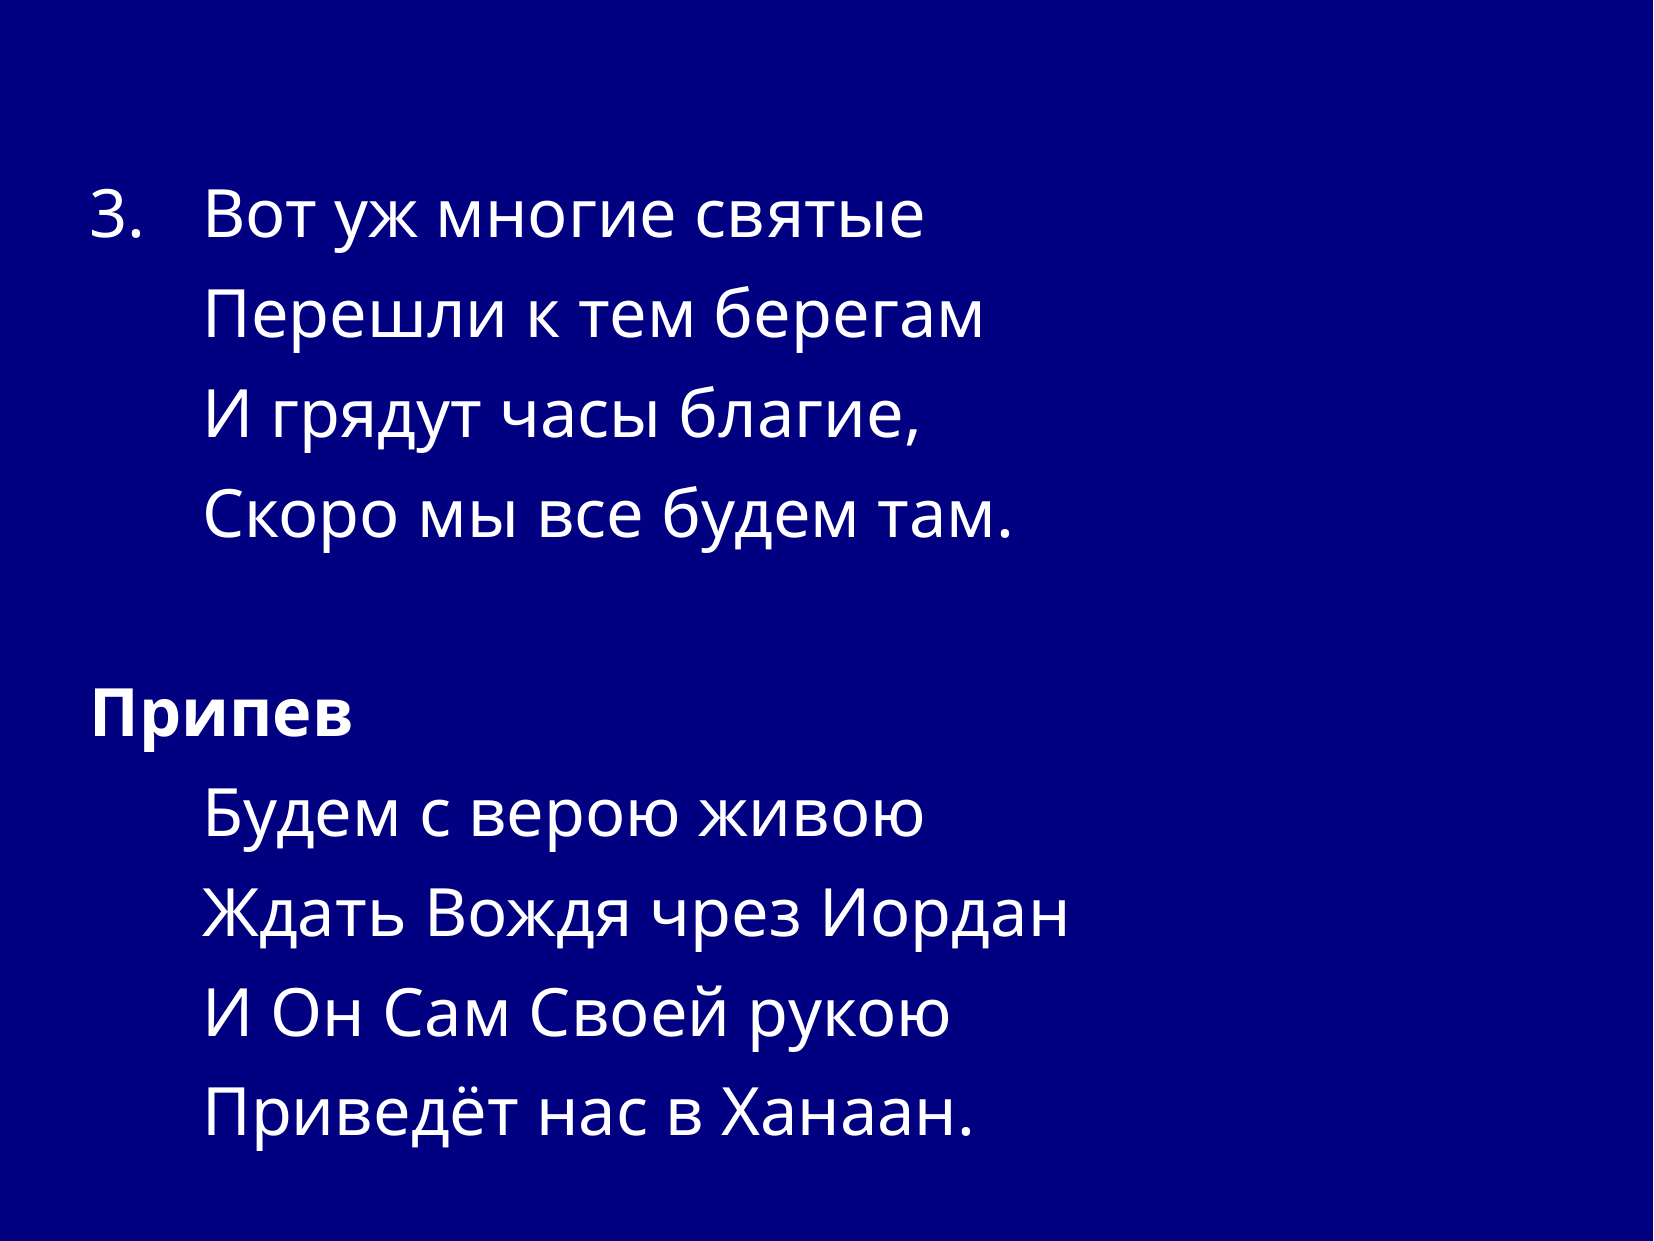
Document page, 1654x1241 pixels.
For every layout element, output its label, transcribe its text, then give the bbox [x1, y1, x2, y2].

text_box 3. Вот уж многие святые Перешли к тем берегам И грядут часы благие, Скоро мы все будем там. Припев Будем с верою живою Ждать Вождя чрез Иордан И Он Сам Своей рукою Приведёт нас в Ханаан. [75, 150, 1576, 1163]
